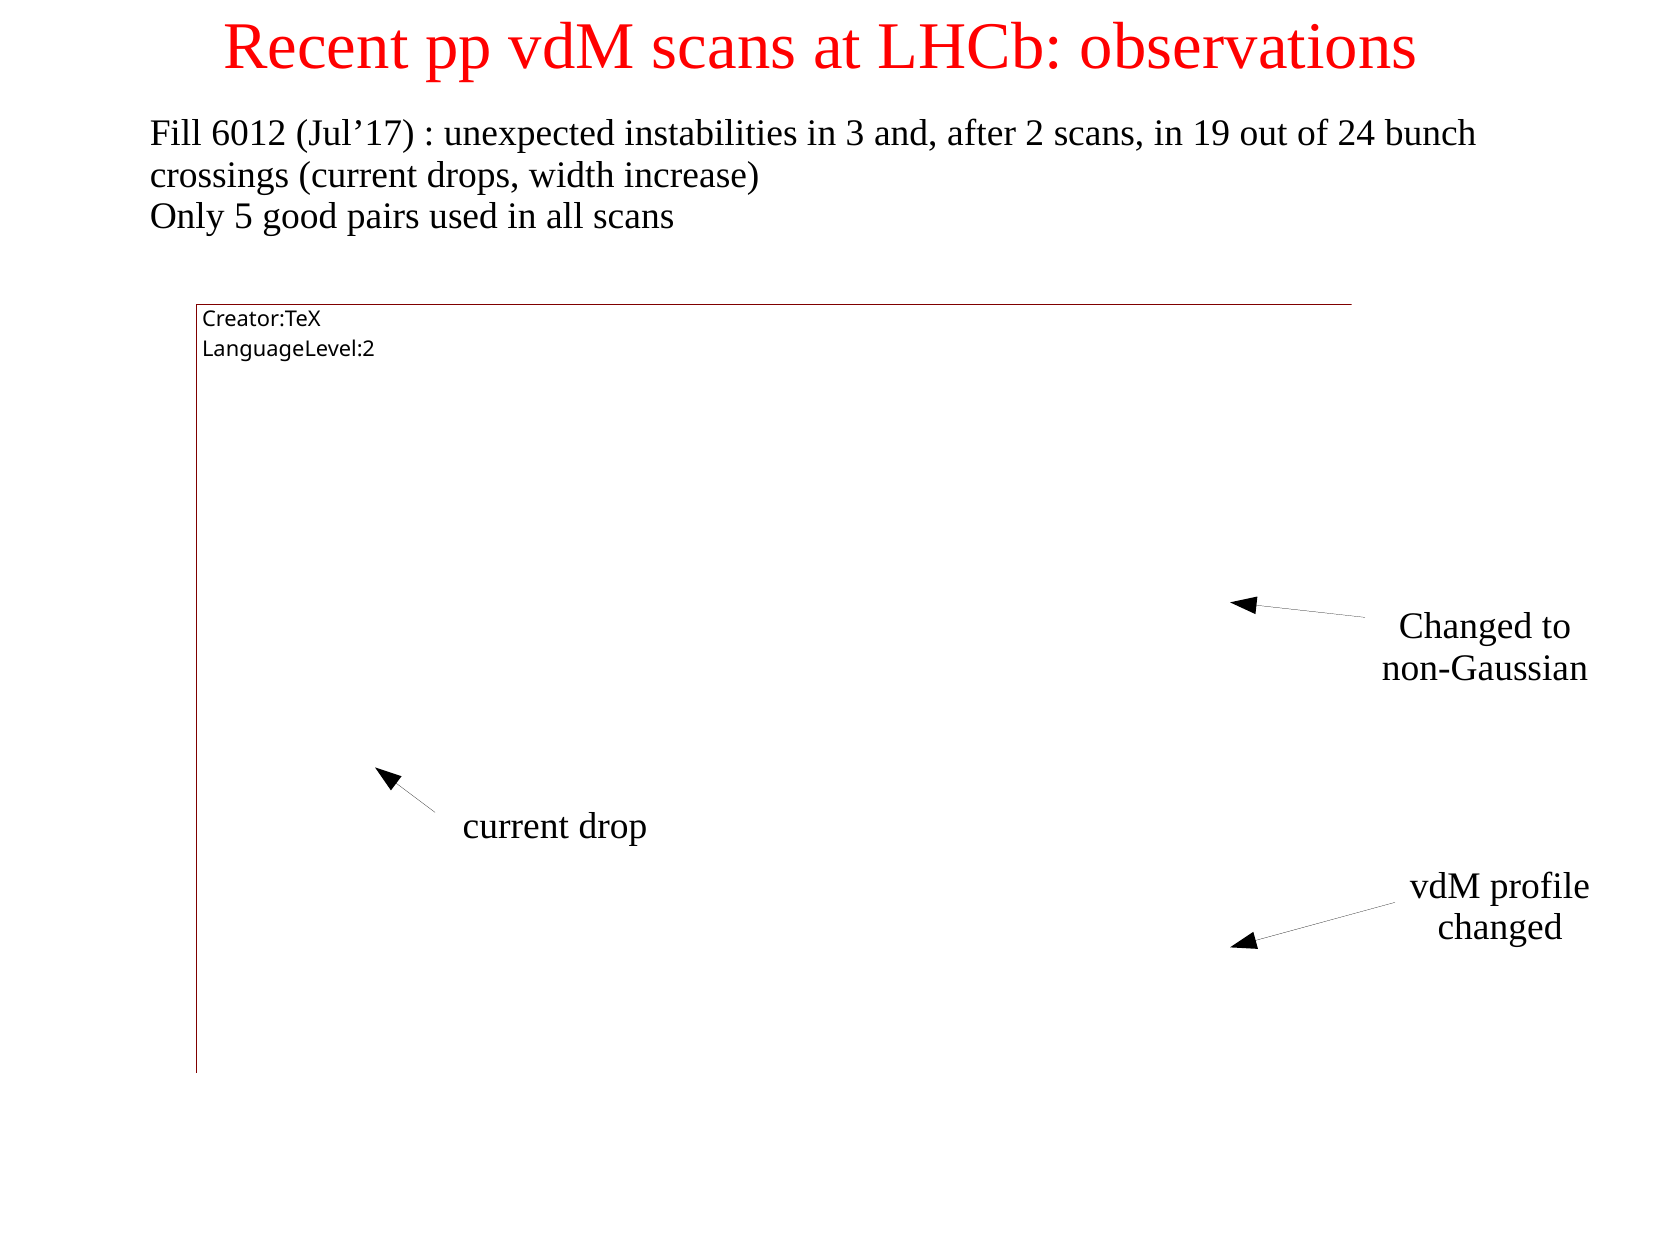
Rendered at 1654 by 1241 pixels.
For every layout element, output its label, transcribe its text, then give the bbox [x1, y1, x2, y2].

text_box Fill 6012 (Jul’17) : unexpected instabilities in 3 and, after 2 scans, in 19 out of 24 bunch crossings (current drops, width increase) Only 5 good pairs used in all scans [135, 105, 1549, 286]
text_box current drop [435, 797, 676, 937]
text_box vdM profile changed [1380, 857, 1621, 997]
picture [195, 302, 1352, 1073]
text_box Recent pp vdM scans at LHCb: observations [98, 2, 1544, 165]
text_box Changed to non-Gaussian [1365, 597, 1606, 738]
